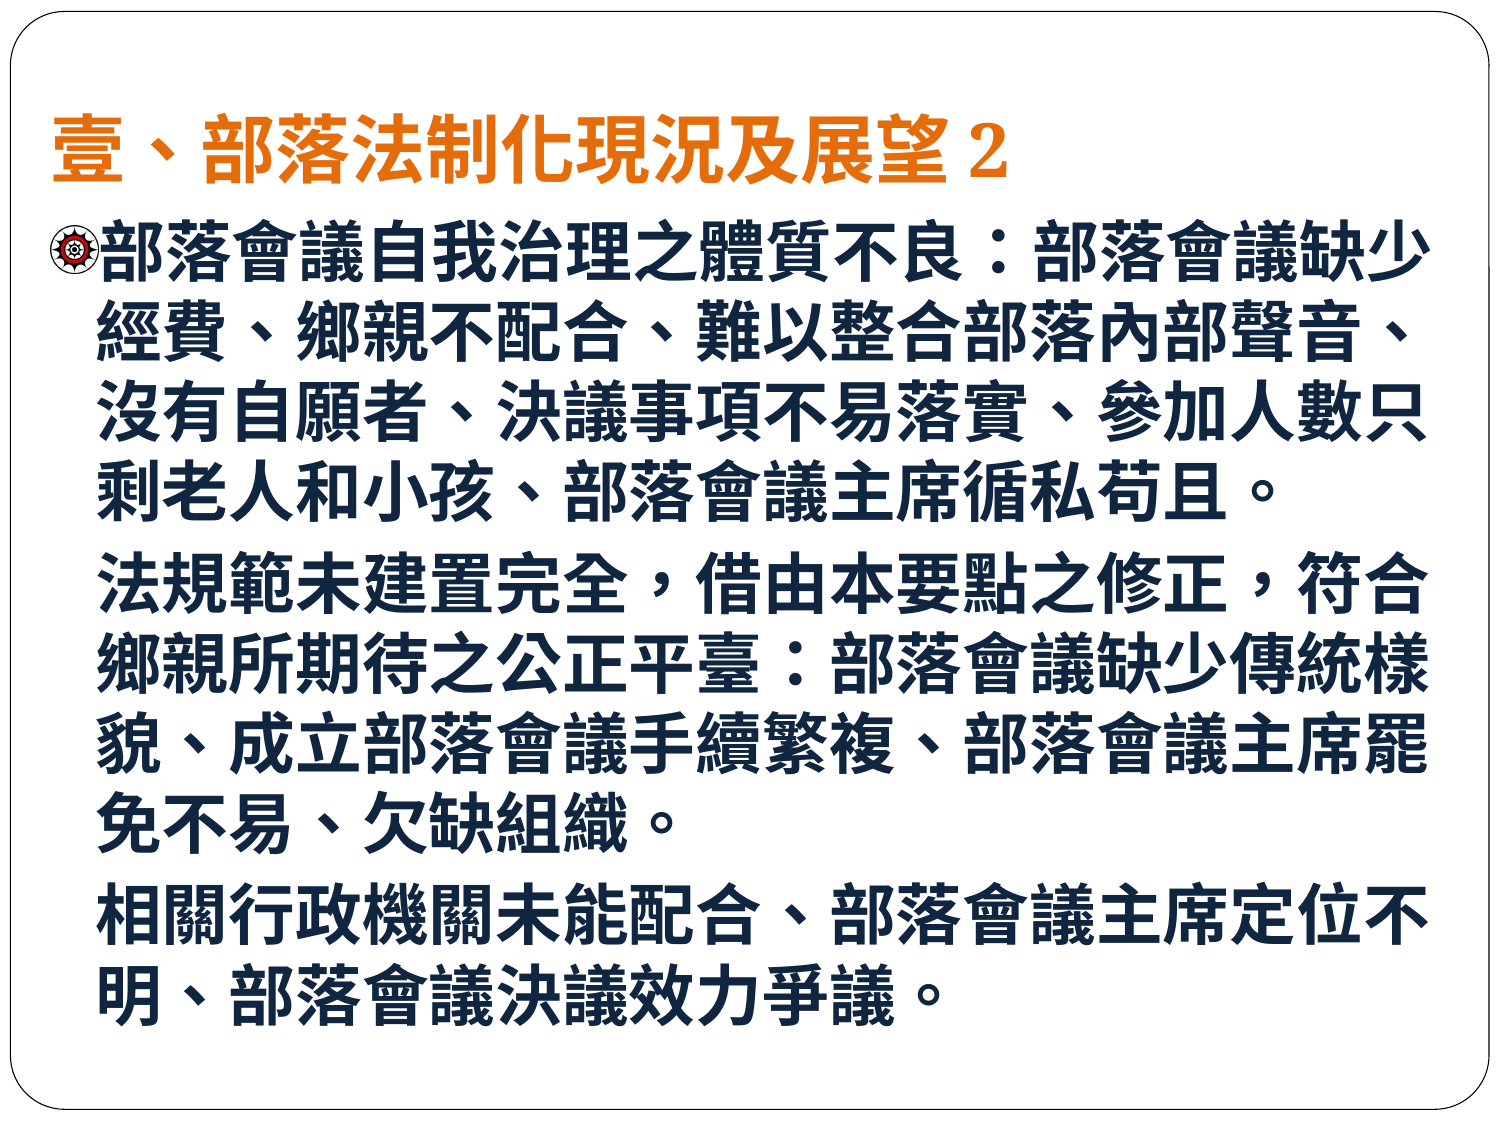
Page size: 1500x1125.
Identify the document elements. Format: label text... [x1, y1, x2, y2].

text_box 部落會議自我治理之體質不良：部落會議缺少經費、鄉親不配合、難以整合部落內部聲音、沒有自願者、決議事項不易落實、參加人數只剩老人和小孩、部落會議主席循私苟且。 法規範未建置完全，借由本要點之修正，符合鄉親所期待之公正平臺：部落會議缺少傳統樣貌、成立部落會議手續繁複、部落會議主席罷免不易、欠缺組織。 相關行政機關未能配合、部落會議主席定位不明、部落會議決議效力爭議。 [42, 208, 1471, 1035]
picture [50, 225, 99, 274]
text_box 壹、部落法制化現況及展望2 [42, 66, 1446, 208]
